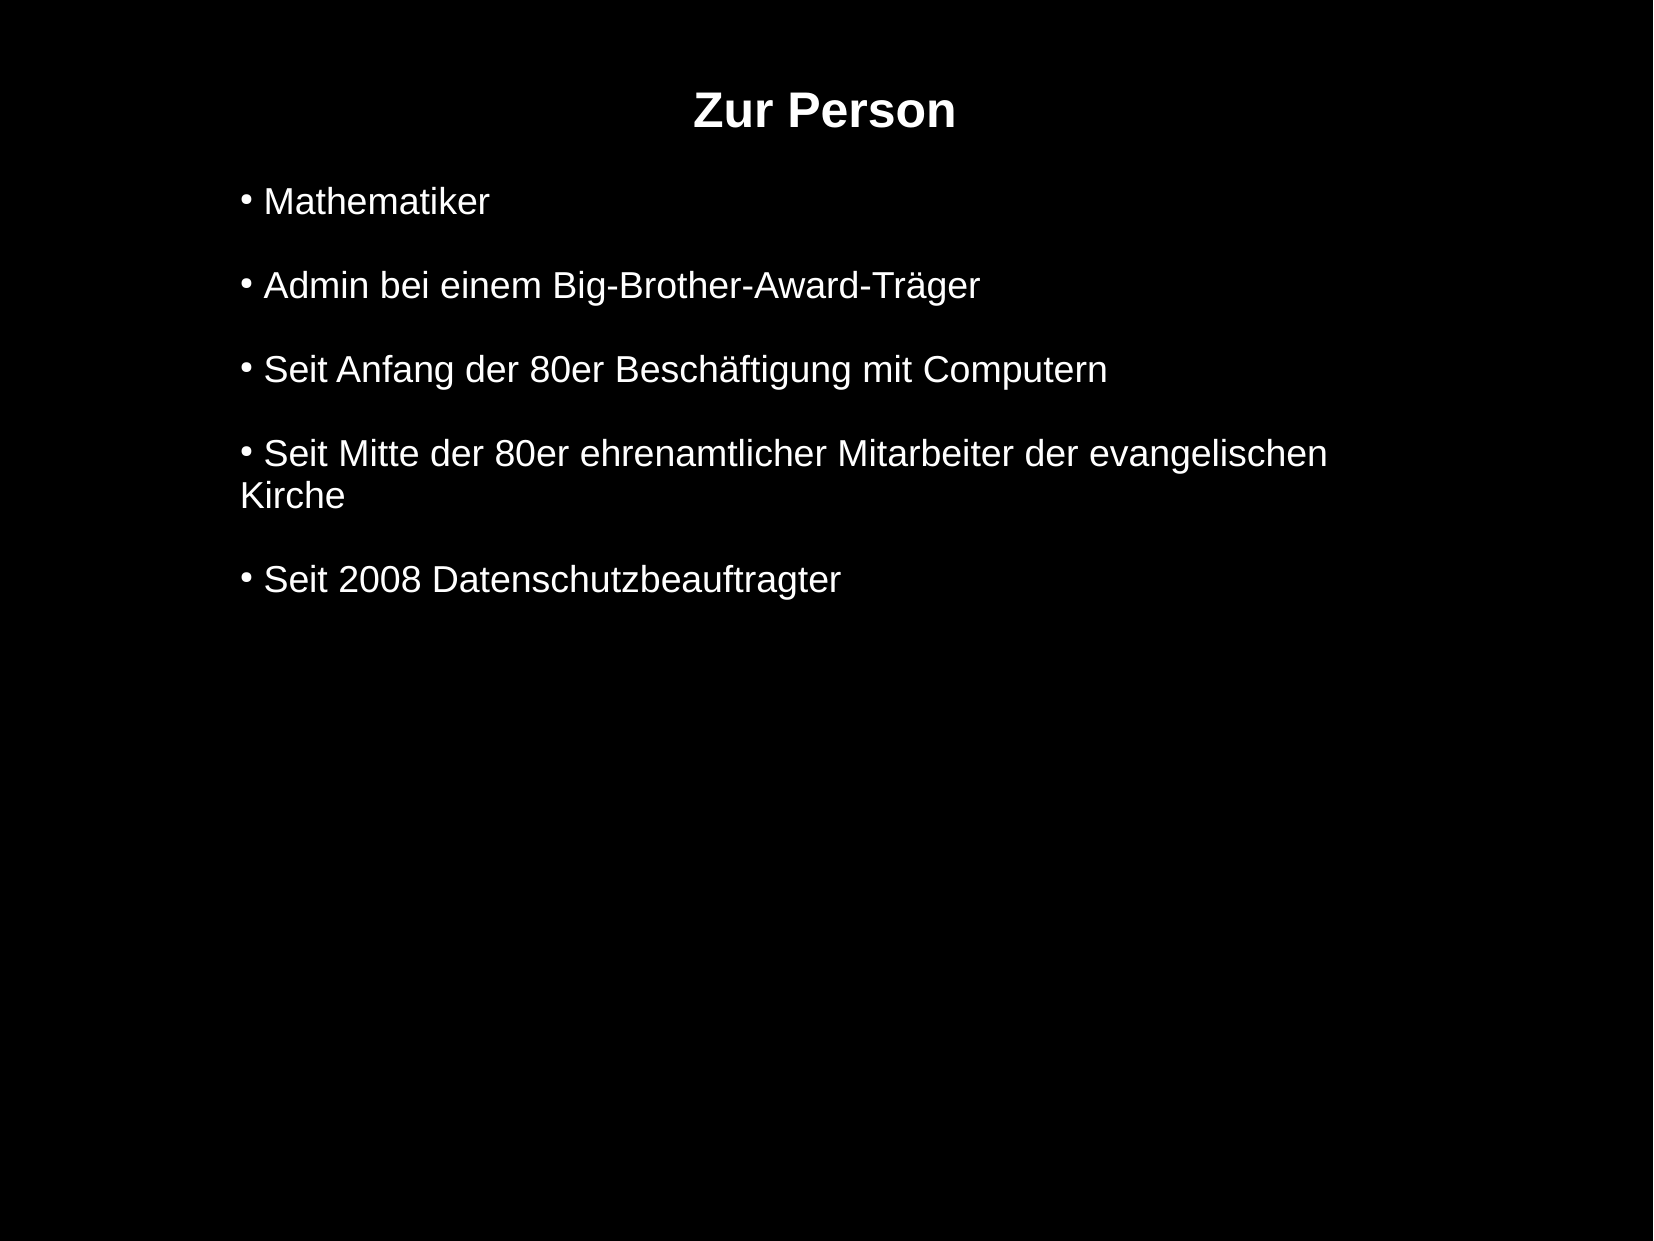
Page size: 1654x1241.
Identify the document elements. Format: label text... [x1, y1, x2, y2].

text_box Zur Person Mathematiker Admin bei einem Big-Brother-Award-Träger Seit Anfang der 80er Beschäftigung mit Computern Seit Mitte der 80er ehrenamtlicher Mitarbeiter der evangelischen Kirche Seit 2008 Datenschutzbeauftragter [225, 75, 1426, 650]
